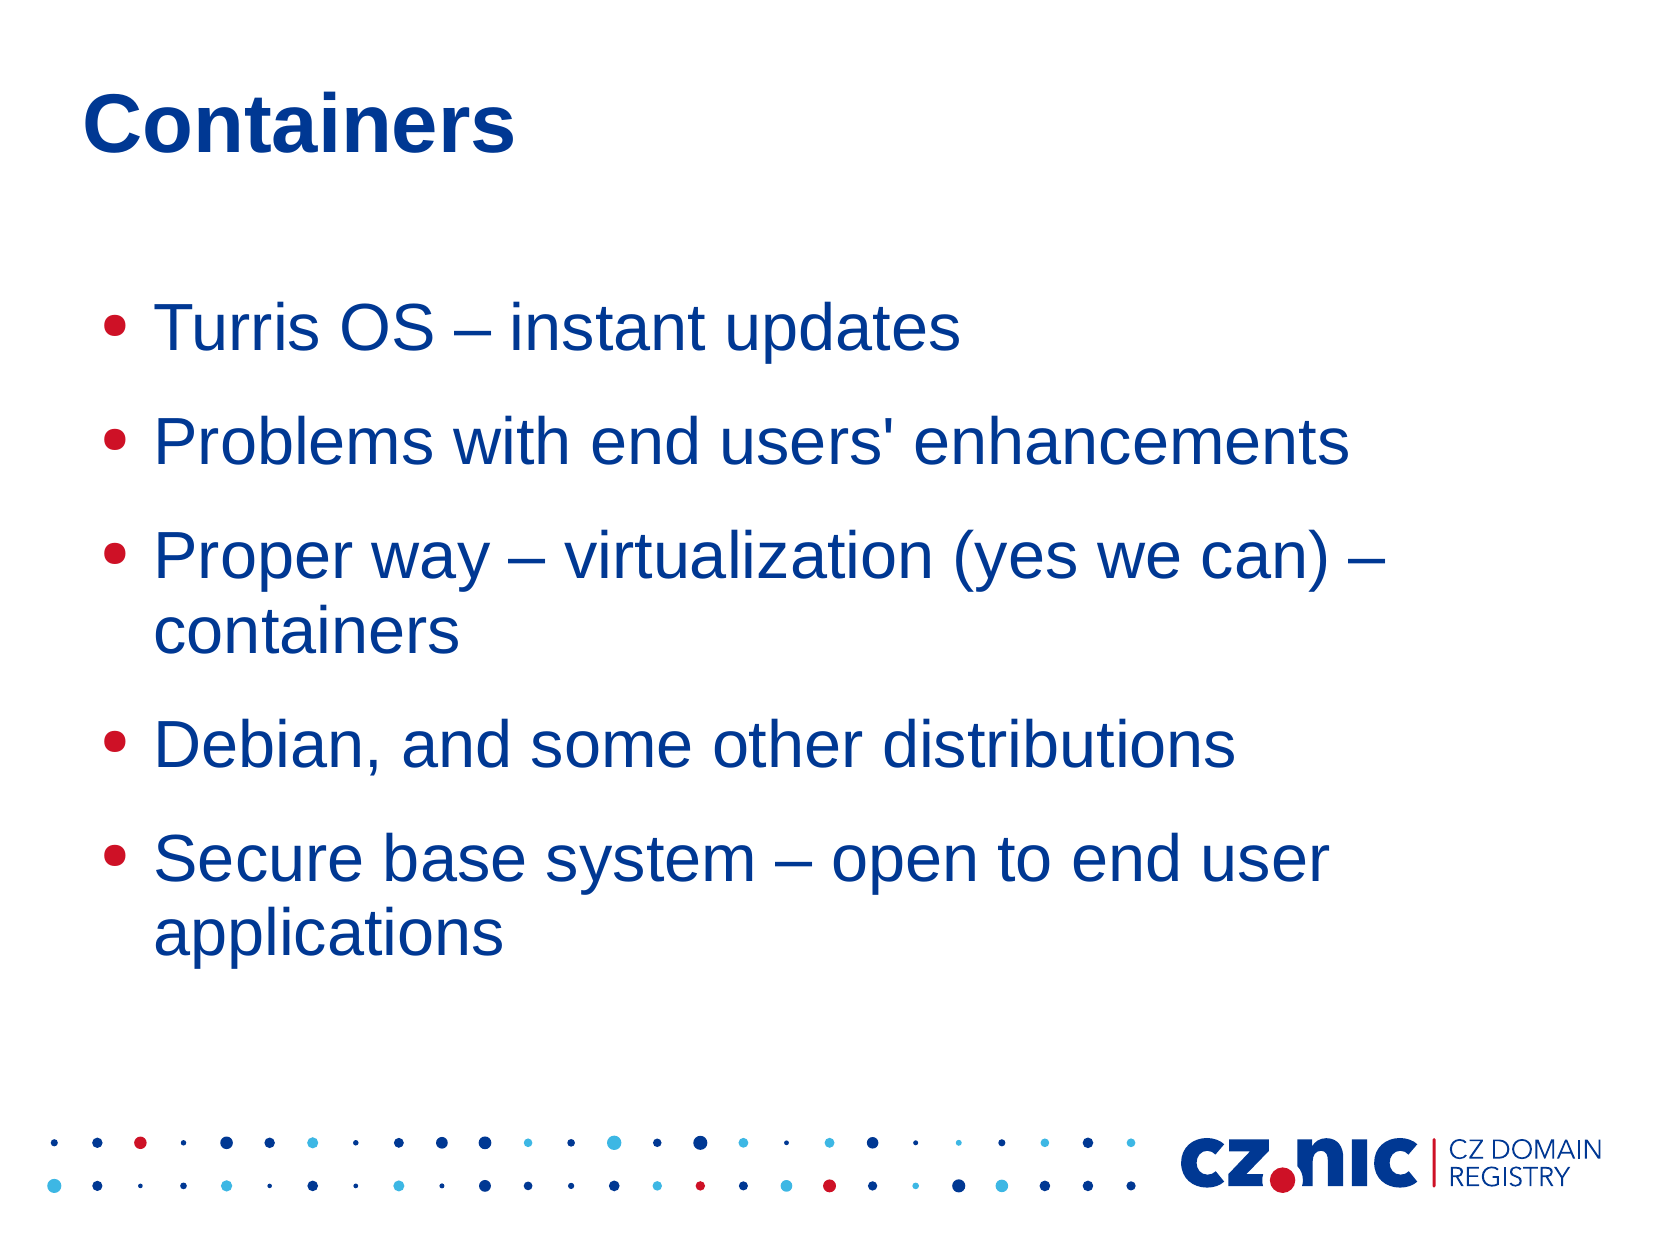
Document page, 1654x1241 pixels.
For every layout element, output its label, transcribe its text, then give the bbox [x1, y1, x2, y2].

list Turris OS – instant updates Problems with end users' enhancements Proper way – virtualization (yes we can) – containers Debian, and some other distributions Secure base system – open to end user applications [82, 290, 1571, 1087]
title Containers [82, 70, 1571, 178]
